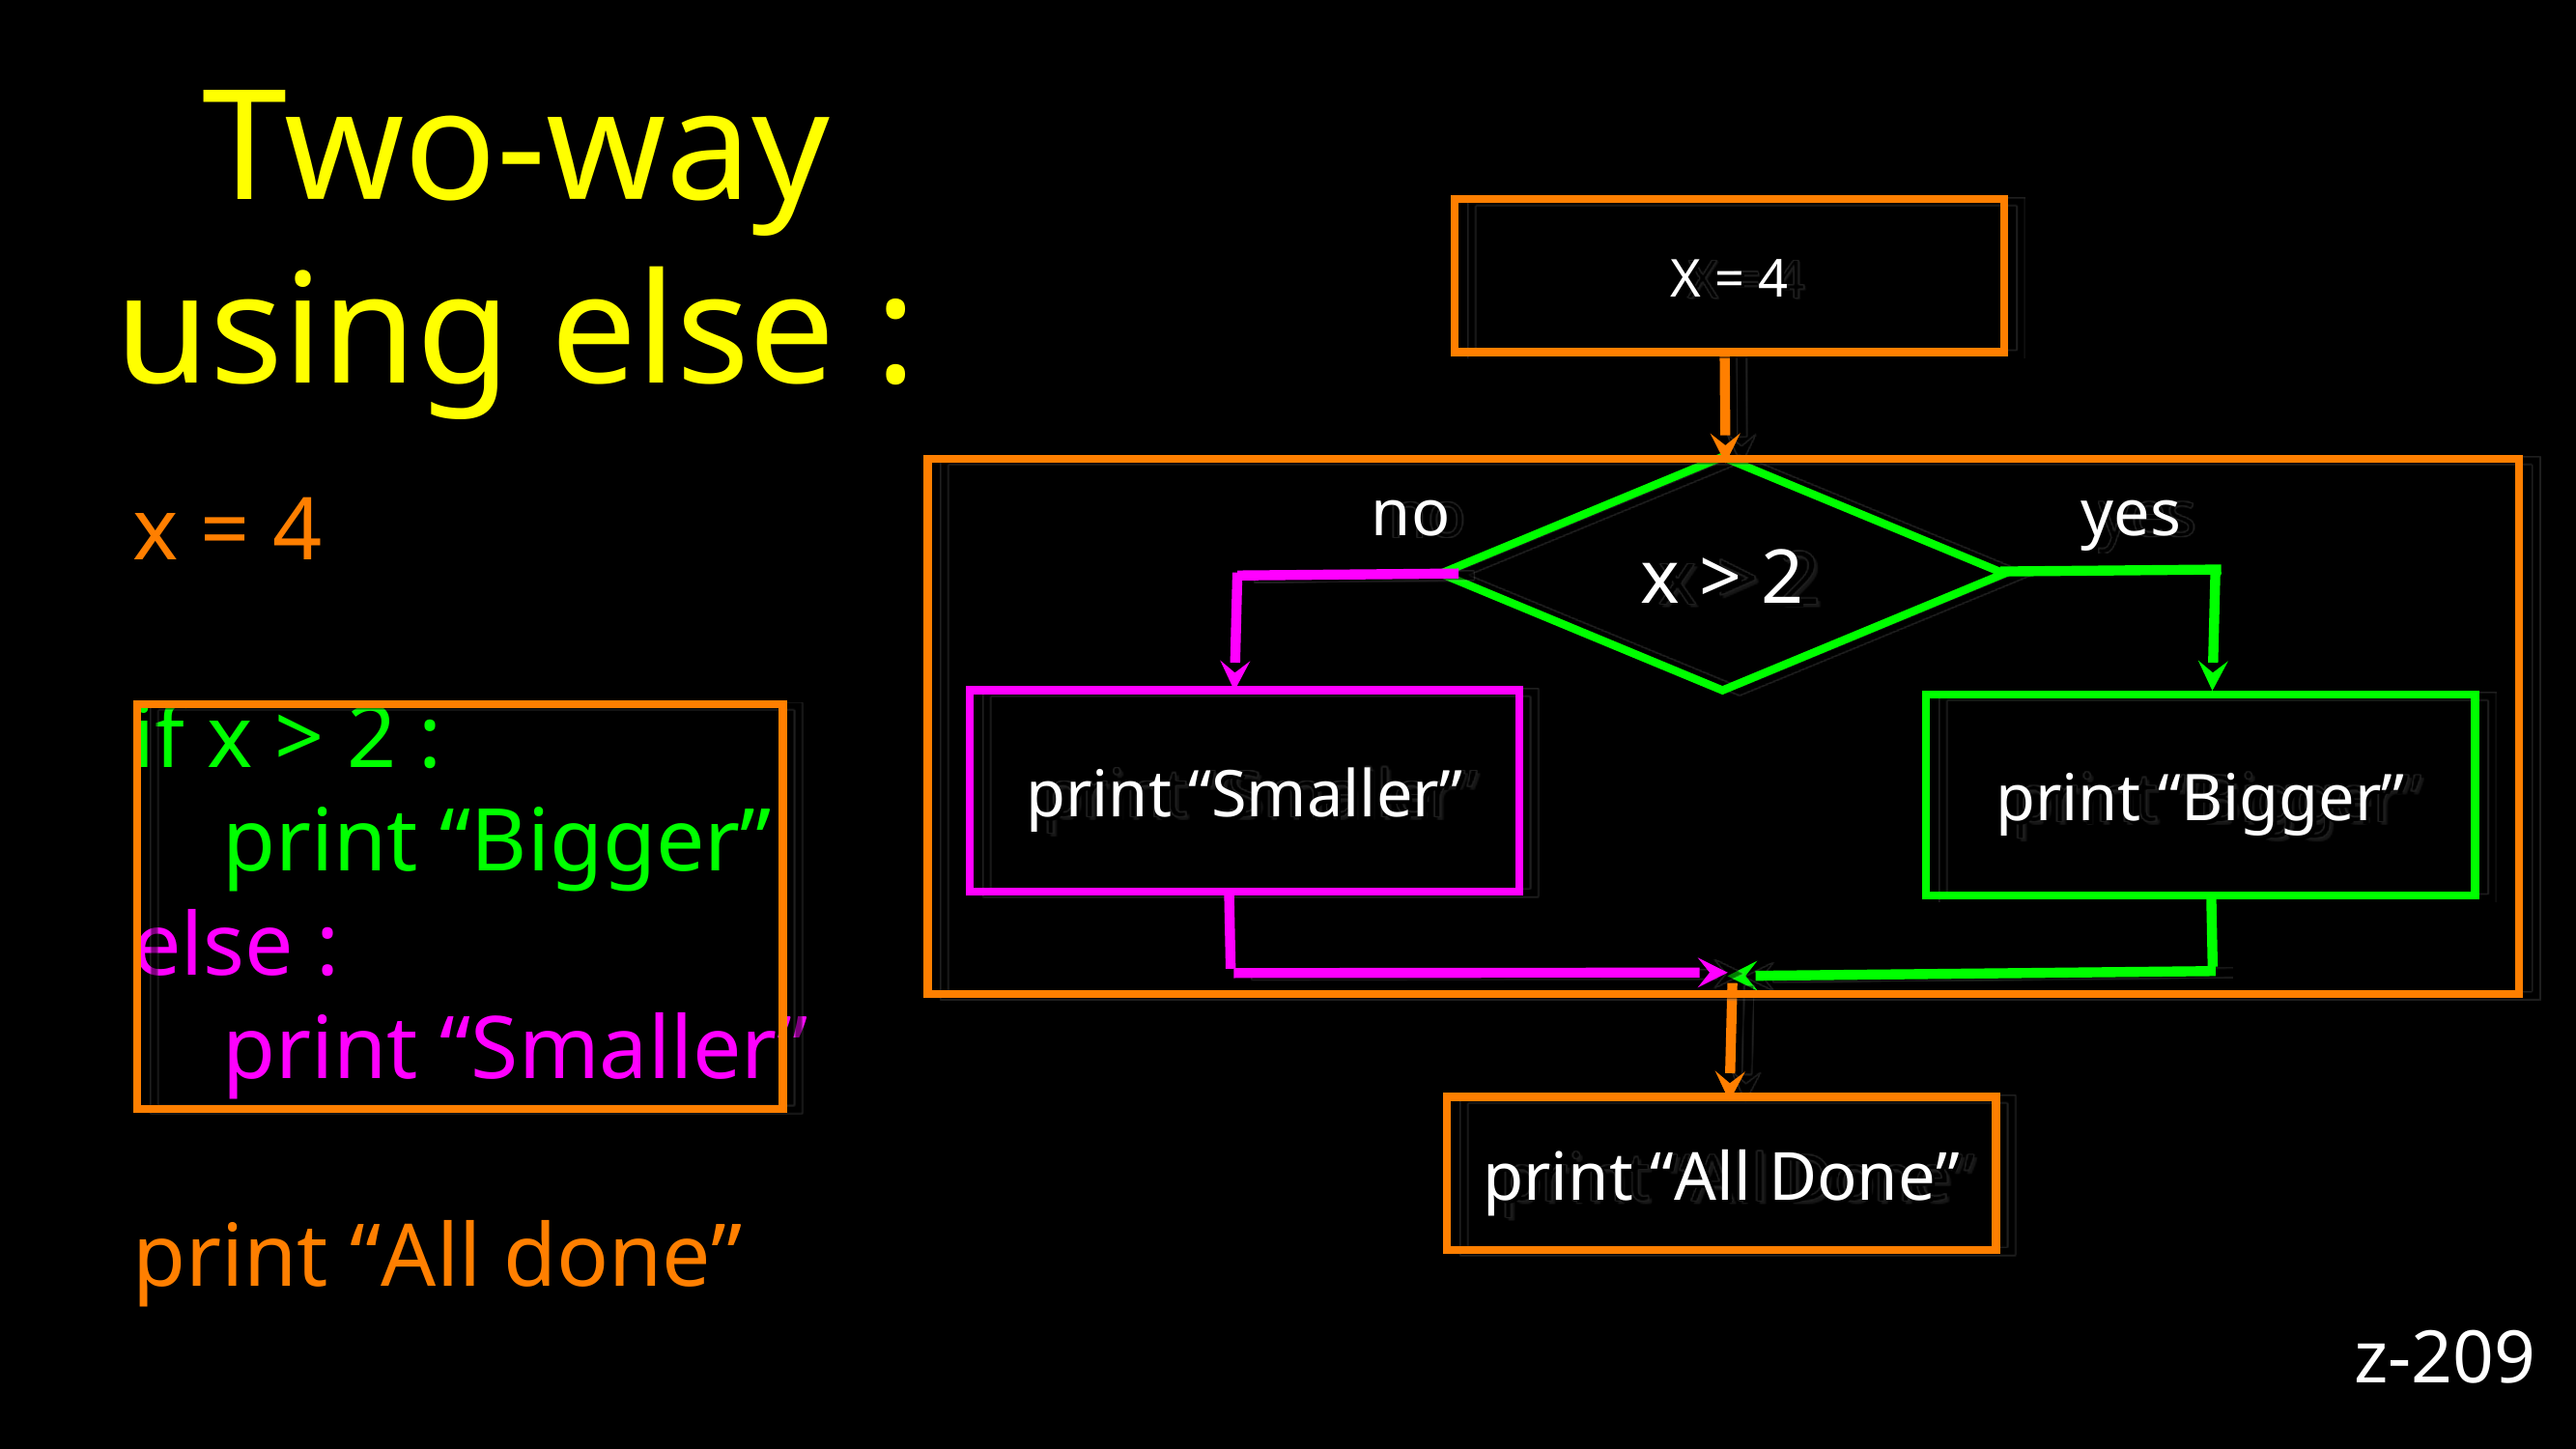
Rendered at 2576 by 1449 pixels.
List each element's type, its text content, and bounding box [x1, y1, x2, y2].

text_box no [1371, 471, 1451, 550]
text_box print “All Done” [1446, 1096, 1996, 1250]
text_box print “Smaller” [970, 690, 1519, 892]
text_box X = 4 [1455, 199, 2004, 353]
text_box print “Bigger” [1925, 694, 2476, 896]
text_box x = 4 if x > 2 : print “Bigger” else : print “Smaller” print “All done” [132, 472, 809, 1304]
text_box yes [2081, 471, 2182, 550]
text_box yes [2081, 501, 2094, 550]
text_box z-209 [2354, 1309, 2536, 1398]
text_box x > 2 [1454, 466, 1999, 691]
title Two-way using else : [88, 41, 945, 420]
